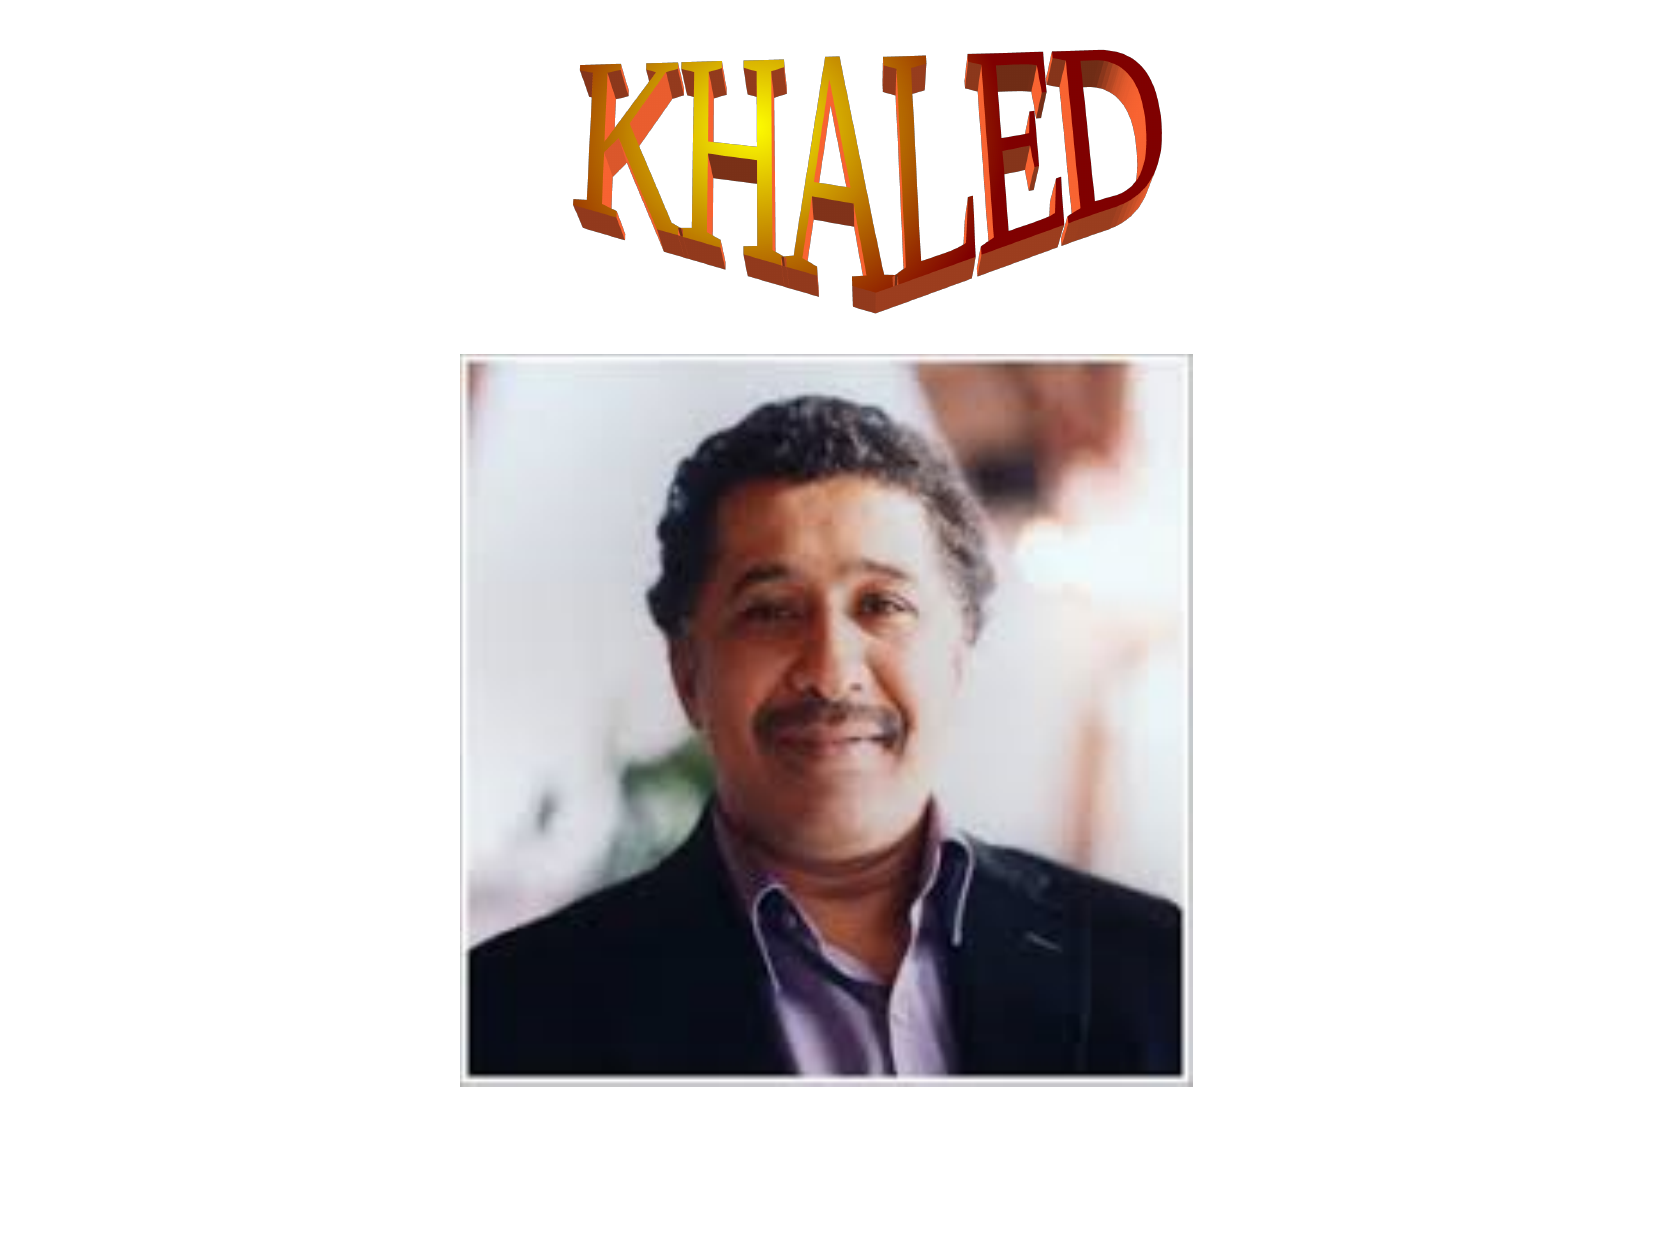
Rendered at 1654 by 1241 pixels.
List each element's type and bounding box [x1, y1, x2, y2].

picture [460, 354, 1193, 1087]
